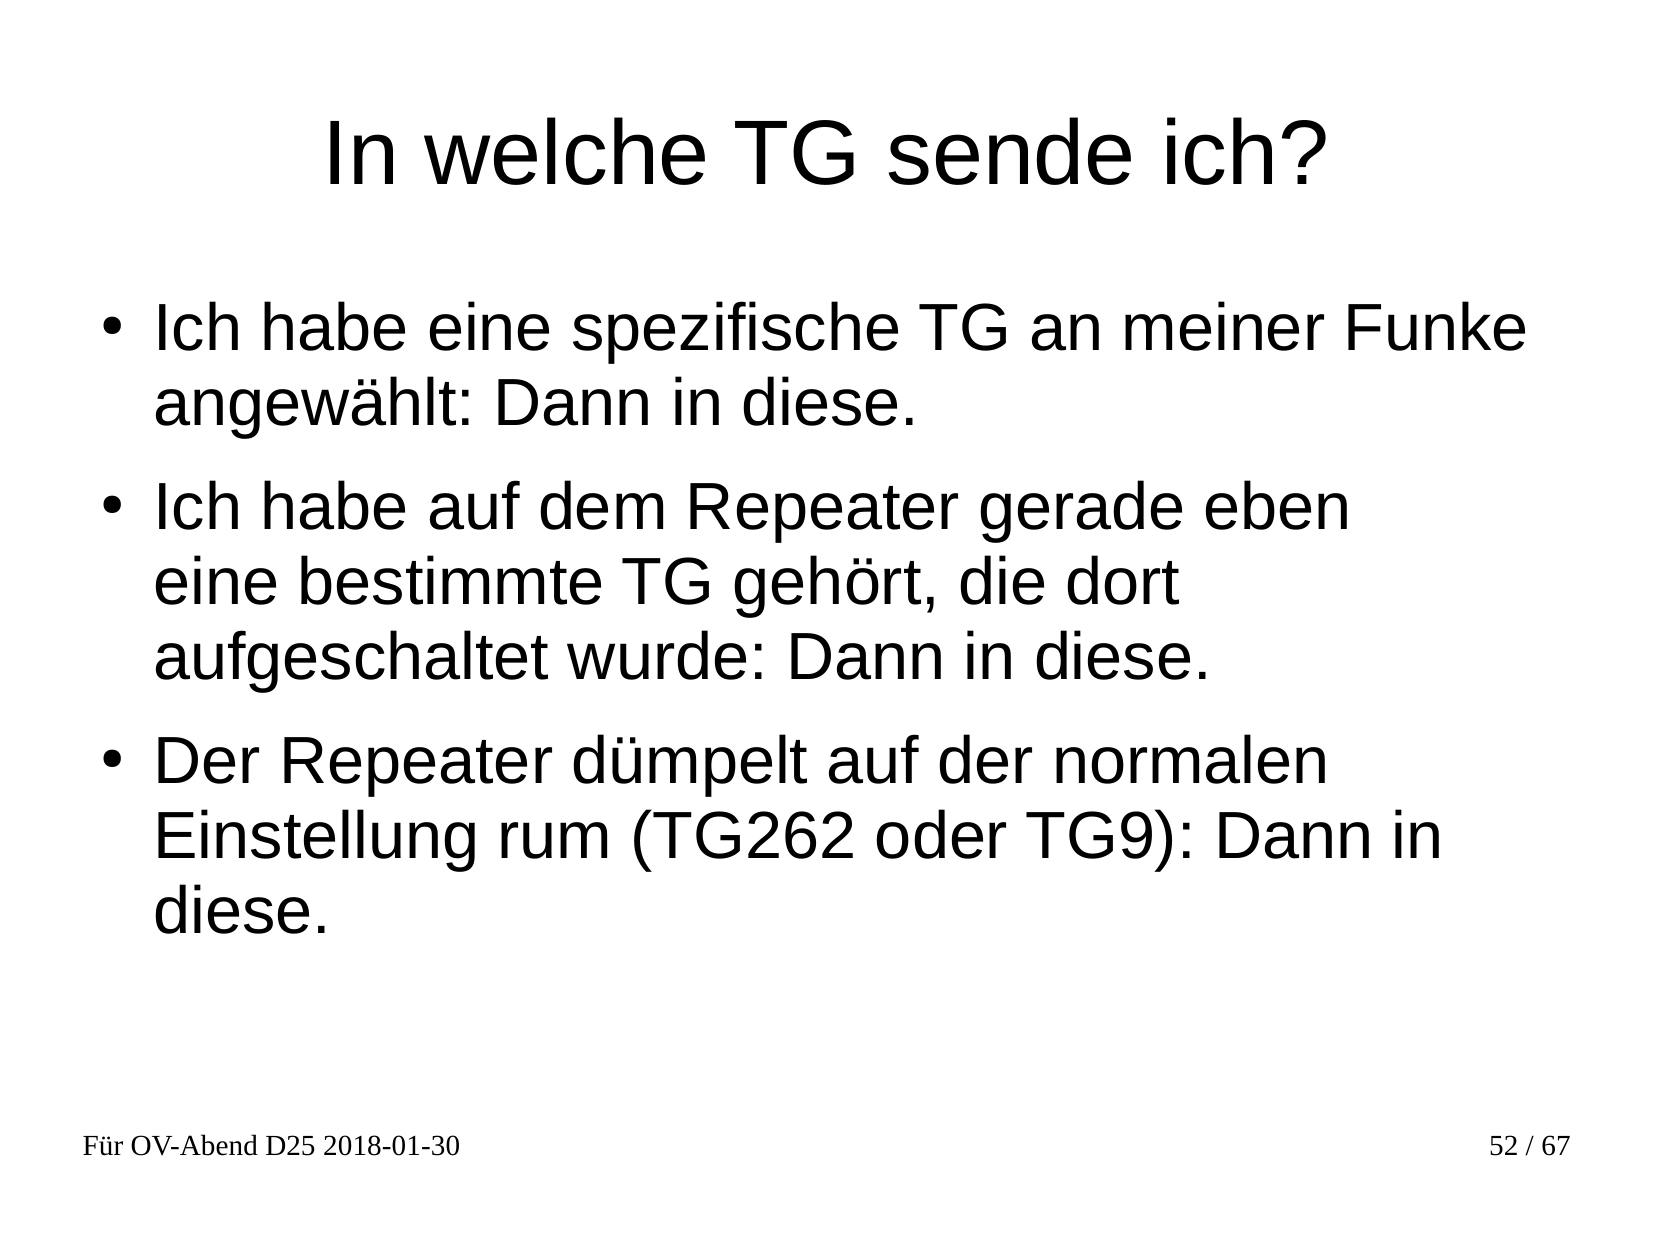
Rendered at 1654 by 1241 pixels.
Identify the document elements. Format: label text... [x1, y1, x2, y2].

title In welche TG sende ich? [82, 49, 1571, 257]
list Ich habe eine spezifische TG an meiner Funke angewählt: Dann in diese. Ich habe auf dem Repeater gerade eben eine bestimmte TG gehört, die dort aufgeschaltet wurde: Dann in diese. Der Repeater dümpelt auf der normalen Einstellung rum (TG262 oder TG9): Dann in diese. [82, 290, 1571, 1010]
